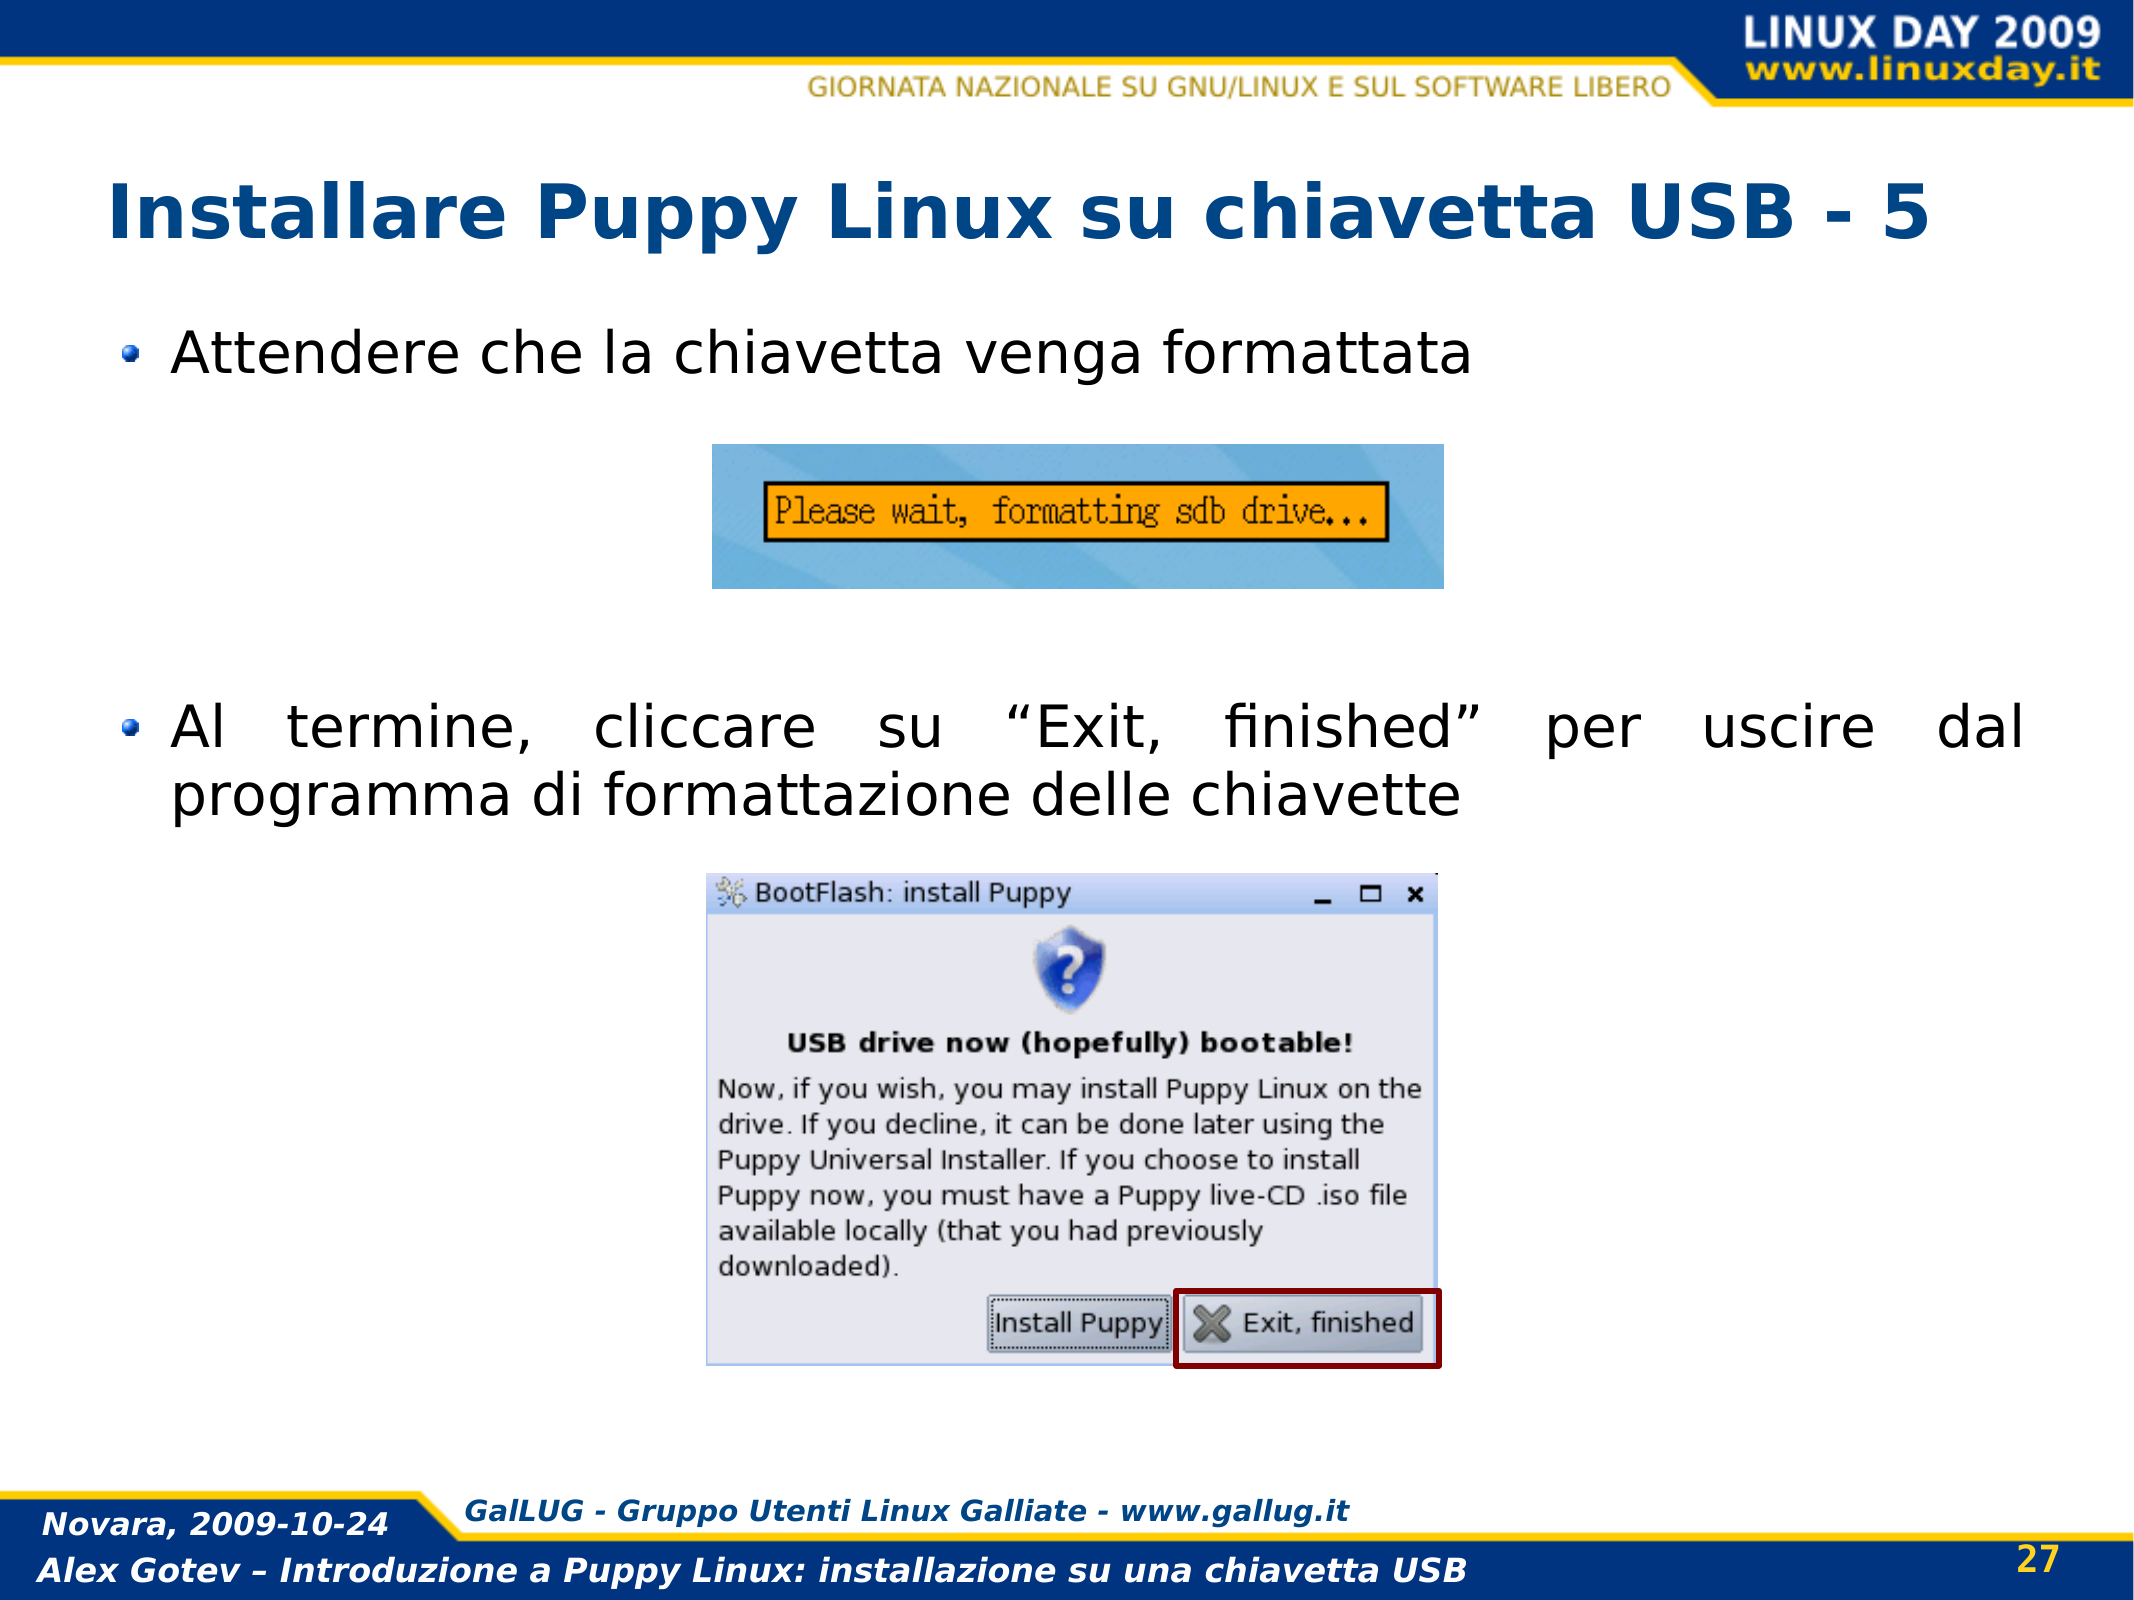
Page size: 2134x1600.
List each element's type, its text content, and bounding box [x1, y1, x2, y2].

list Attendere che la chiavetta venga formattata Al termine, cliccare su “Exit, finished” per uscire dal programma di formattazione delle chiavette [106, 319, 2027, 1441]
title Installare Puppy Linux su chiavetta USB - 5 [106, 159, 2080, 267]
picture [0, 0, 2134, 1600]
